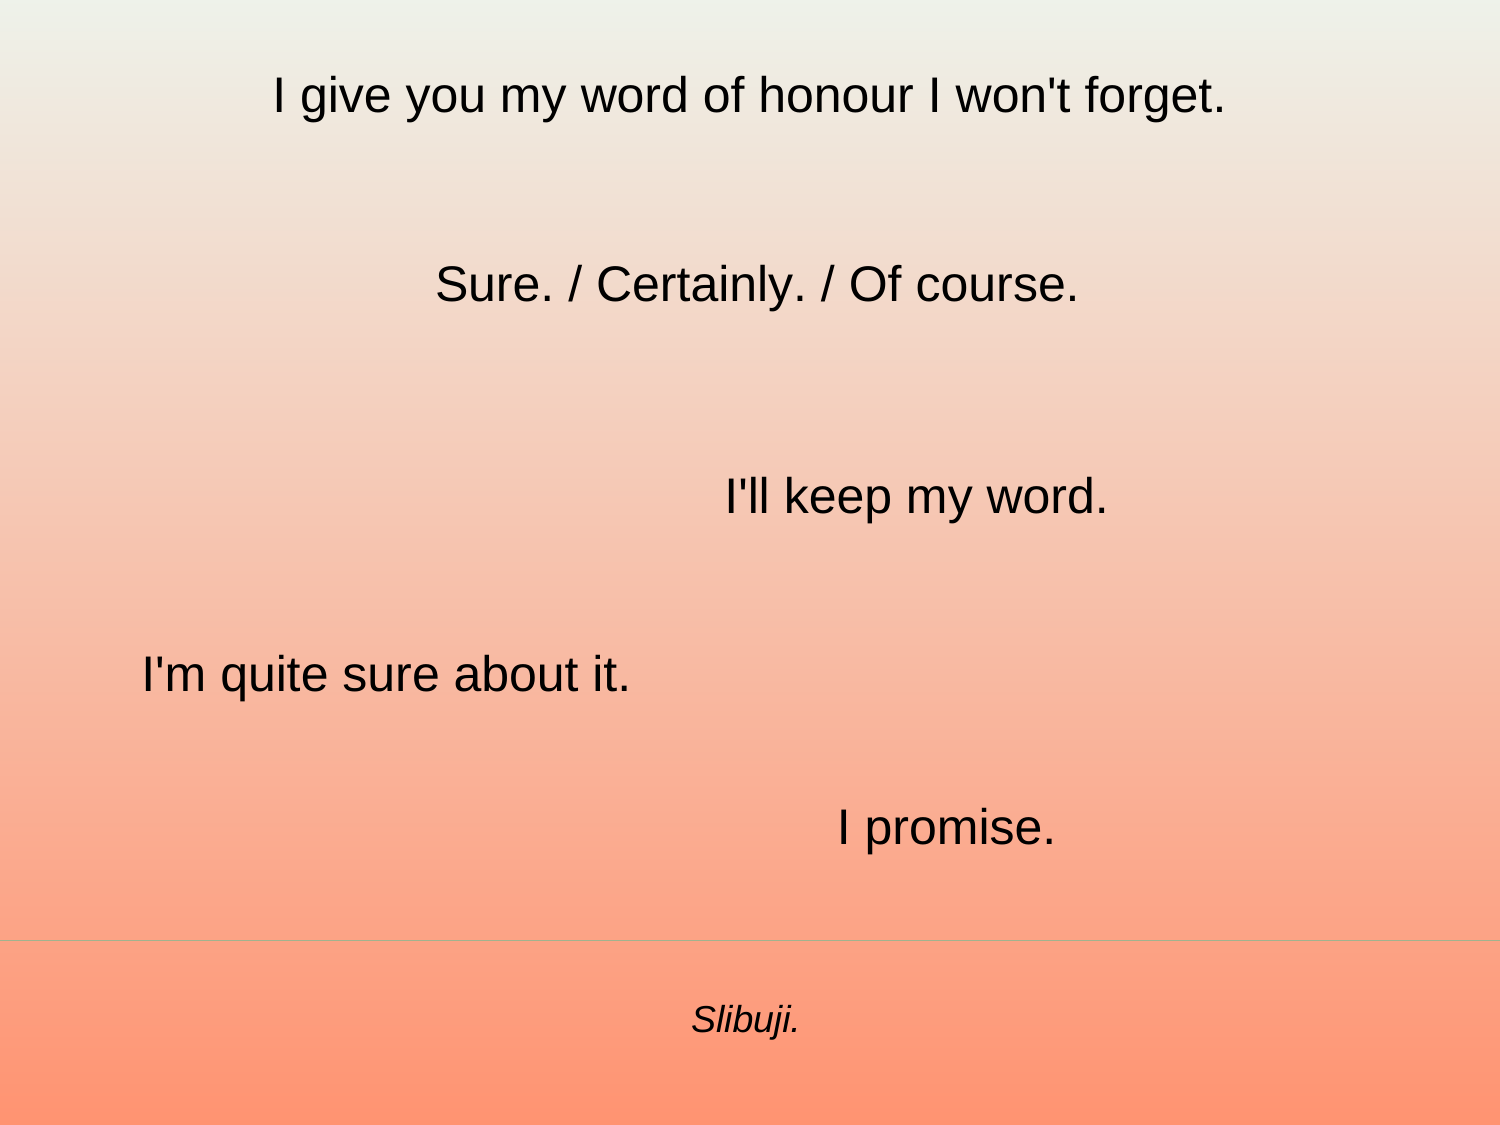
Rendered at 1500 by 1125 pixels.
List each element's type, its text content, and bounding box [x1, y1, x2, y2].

text_box Sure. / Certainly. / Of course. [420, 243, 1096, 319]
text_box I promise. [822, 786, 1072, 863]
text_box Slibuji. [676, 987, 817, 1049]
text_box I'll keep my word. [709, 456, 1124, 532]
text_box I'm quite sure about it. [126, 633, 647, 709]
text_box I give you my word of honour I won't forget. [0, 54, 1500, 131]
